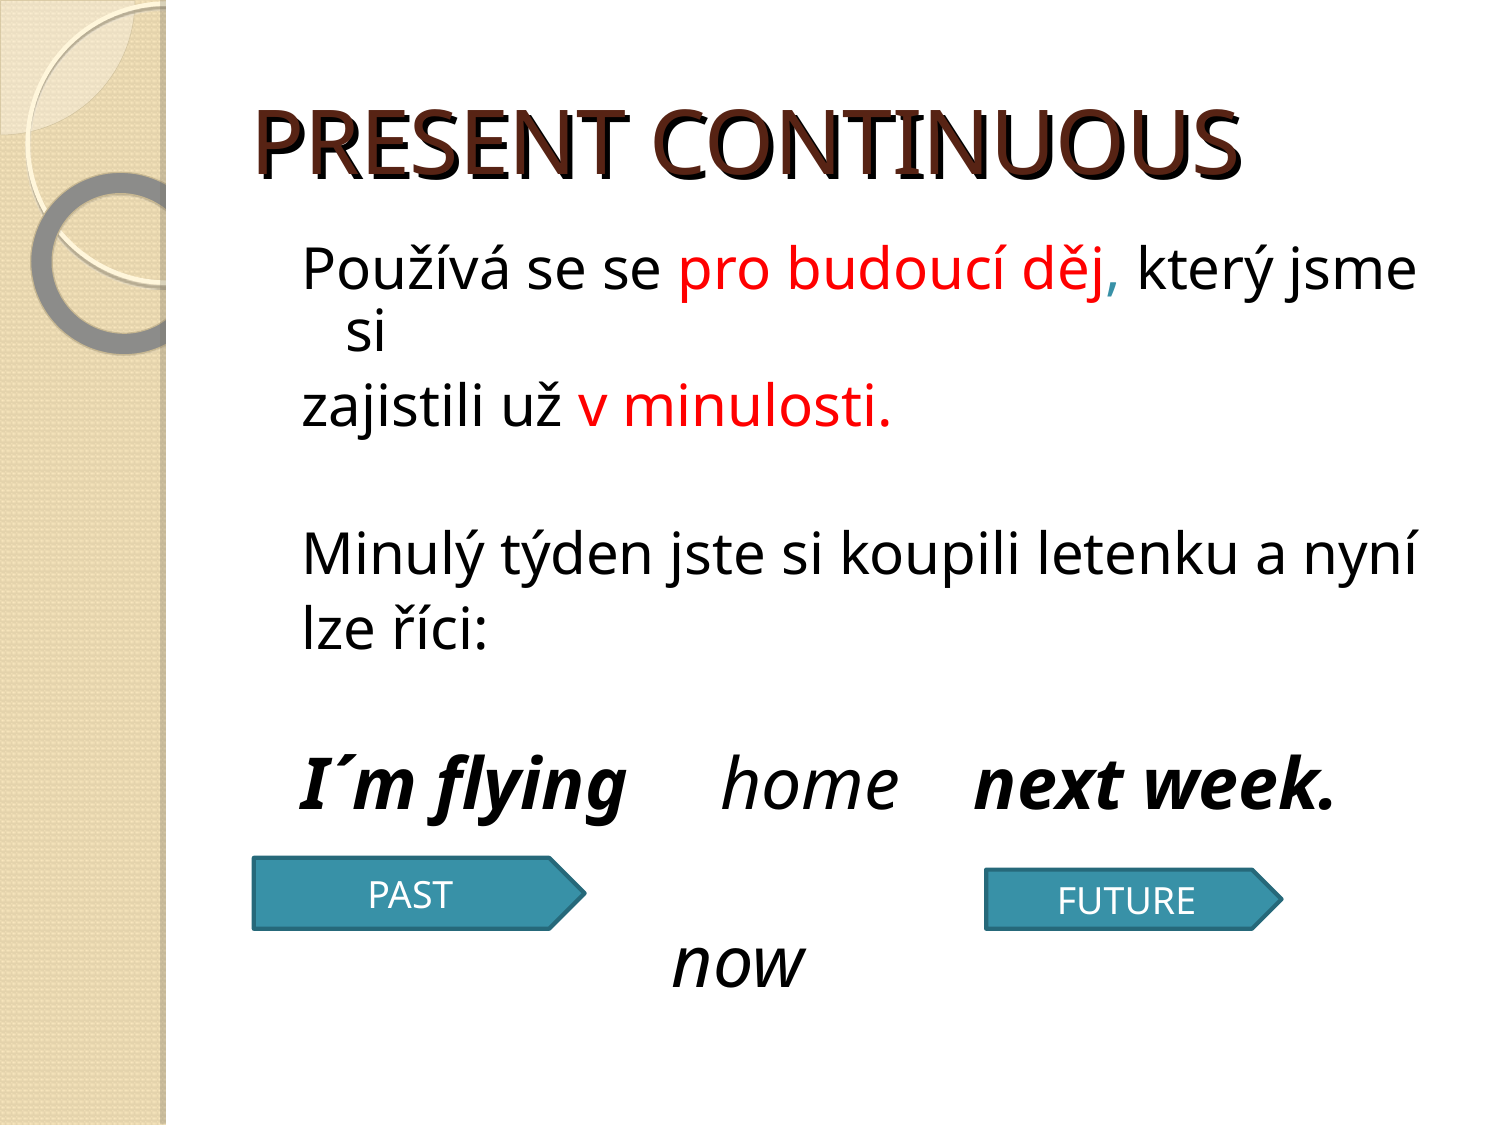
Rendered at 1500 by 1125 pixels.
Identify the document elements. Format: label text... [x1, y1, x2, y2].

list Používá se se pro budoucí děj, který jsme si zajistili už v minulosti. Minulý týden jste si koupili letenku a nyní lze říci: I´m flying home next week. now [218, 231, 1449, 1020]
text_box FUTURE [986, 869, 1282, 929]
text_box PAST [253, 857, 585, 929]
title PRESENT CONTINUOUS [235, 45, 1466, 233]
